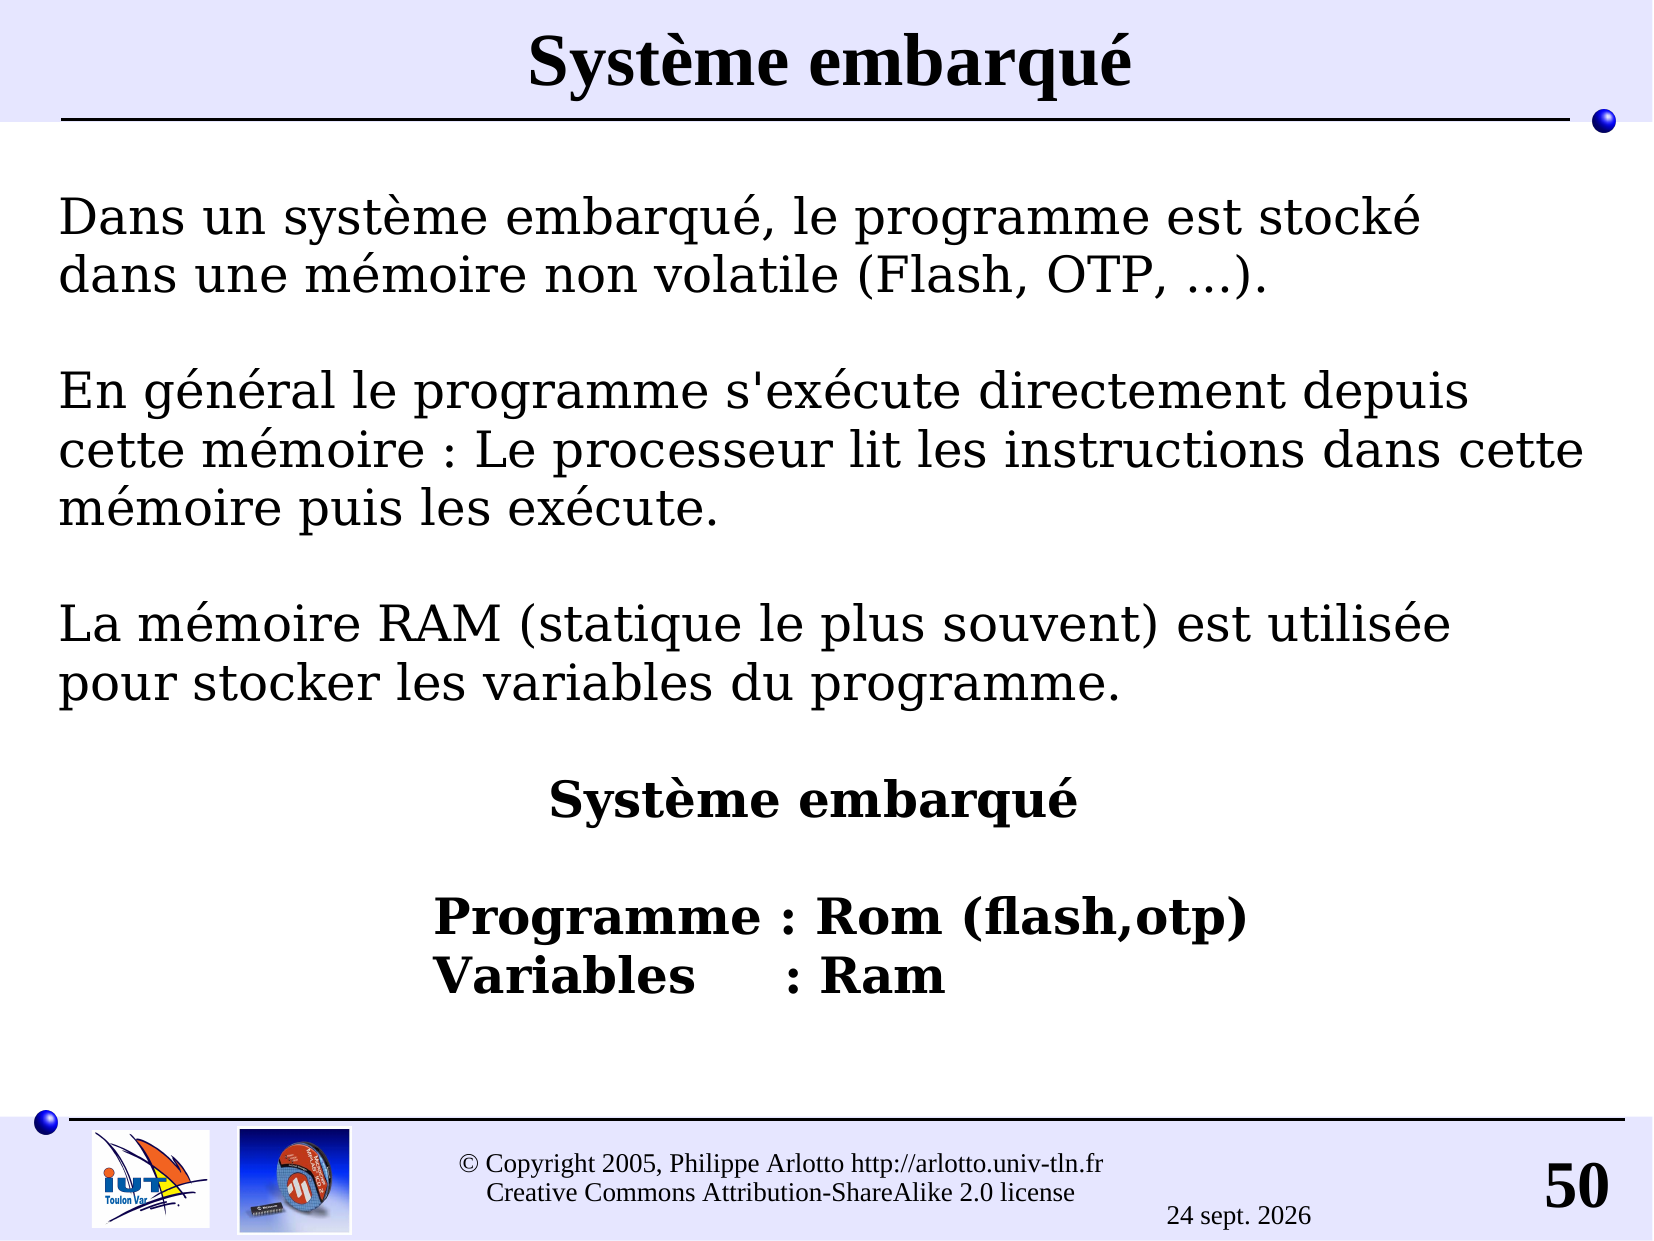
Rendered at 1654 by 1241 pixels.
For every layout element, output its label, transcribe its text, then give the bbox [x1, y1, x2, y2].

picture [237, 1126, 352, 1235]
text_box Dans un système embarqué, le programme est stocké dans une mémoire non volatile (Flash, OTP, ...). En général le programme s'exécute directement depuis cette mémoire : Le processeur lit les instructions dans cette mémoire puis les exécute. La mémoire RAM (statique le plus souvent) est utilisée pour stocker les variables du programme. Système embarqué Programme : Rom (flash,otp) Variables : Ram [59, 187, 1587, 1064]
title Système embarqué [95, 14, 1585, 107]
